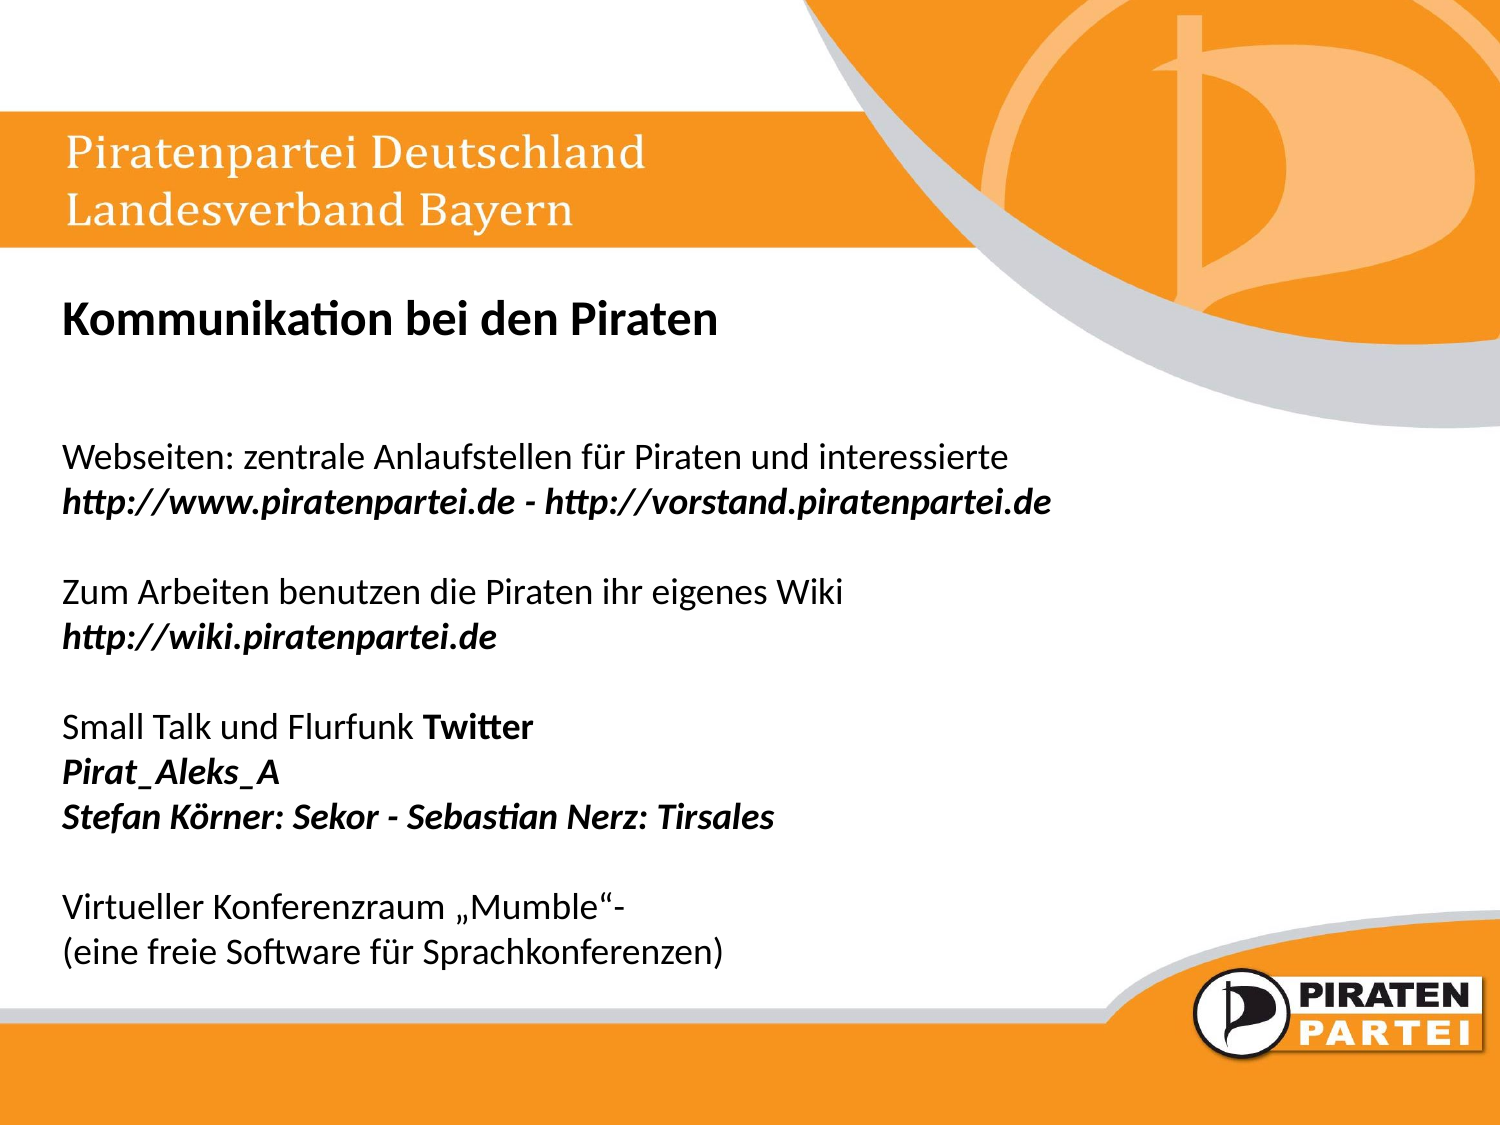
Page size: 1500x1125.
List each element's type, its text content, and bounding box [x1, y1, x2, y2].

picture [0, 0, 1500, 1125]
text_box Webseiten: zentrale Anlaufstellen für Piraten und interessierte http://www.piratenpartei.de - http://vorstand.piratenpartei.de Zum Arbeiten benutzen die Piraten ihr eigenes Wiki http://wiki.piratenpartei.de Small Talk und Flurfunk Twitter Pirat_Aleks_A Stefan Körner: Sekor - Sebastian Nerz: Tirsales Virtueller Konferenzraum „Mumble“- (eine freie Software für Sprachkonferenzen) [47, 424, 1263, 980]
text_box Kommunikation bei den Piraten [47, 277, 734, 353]
